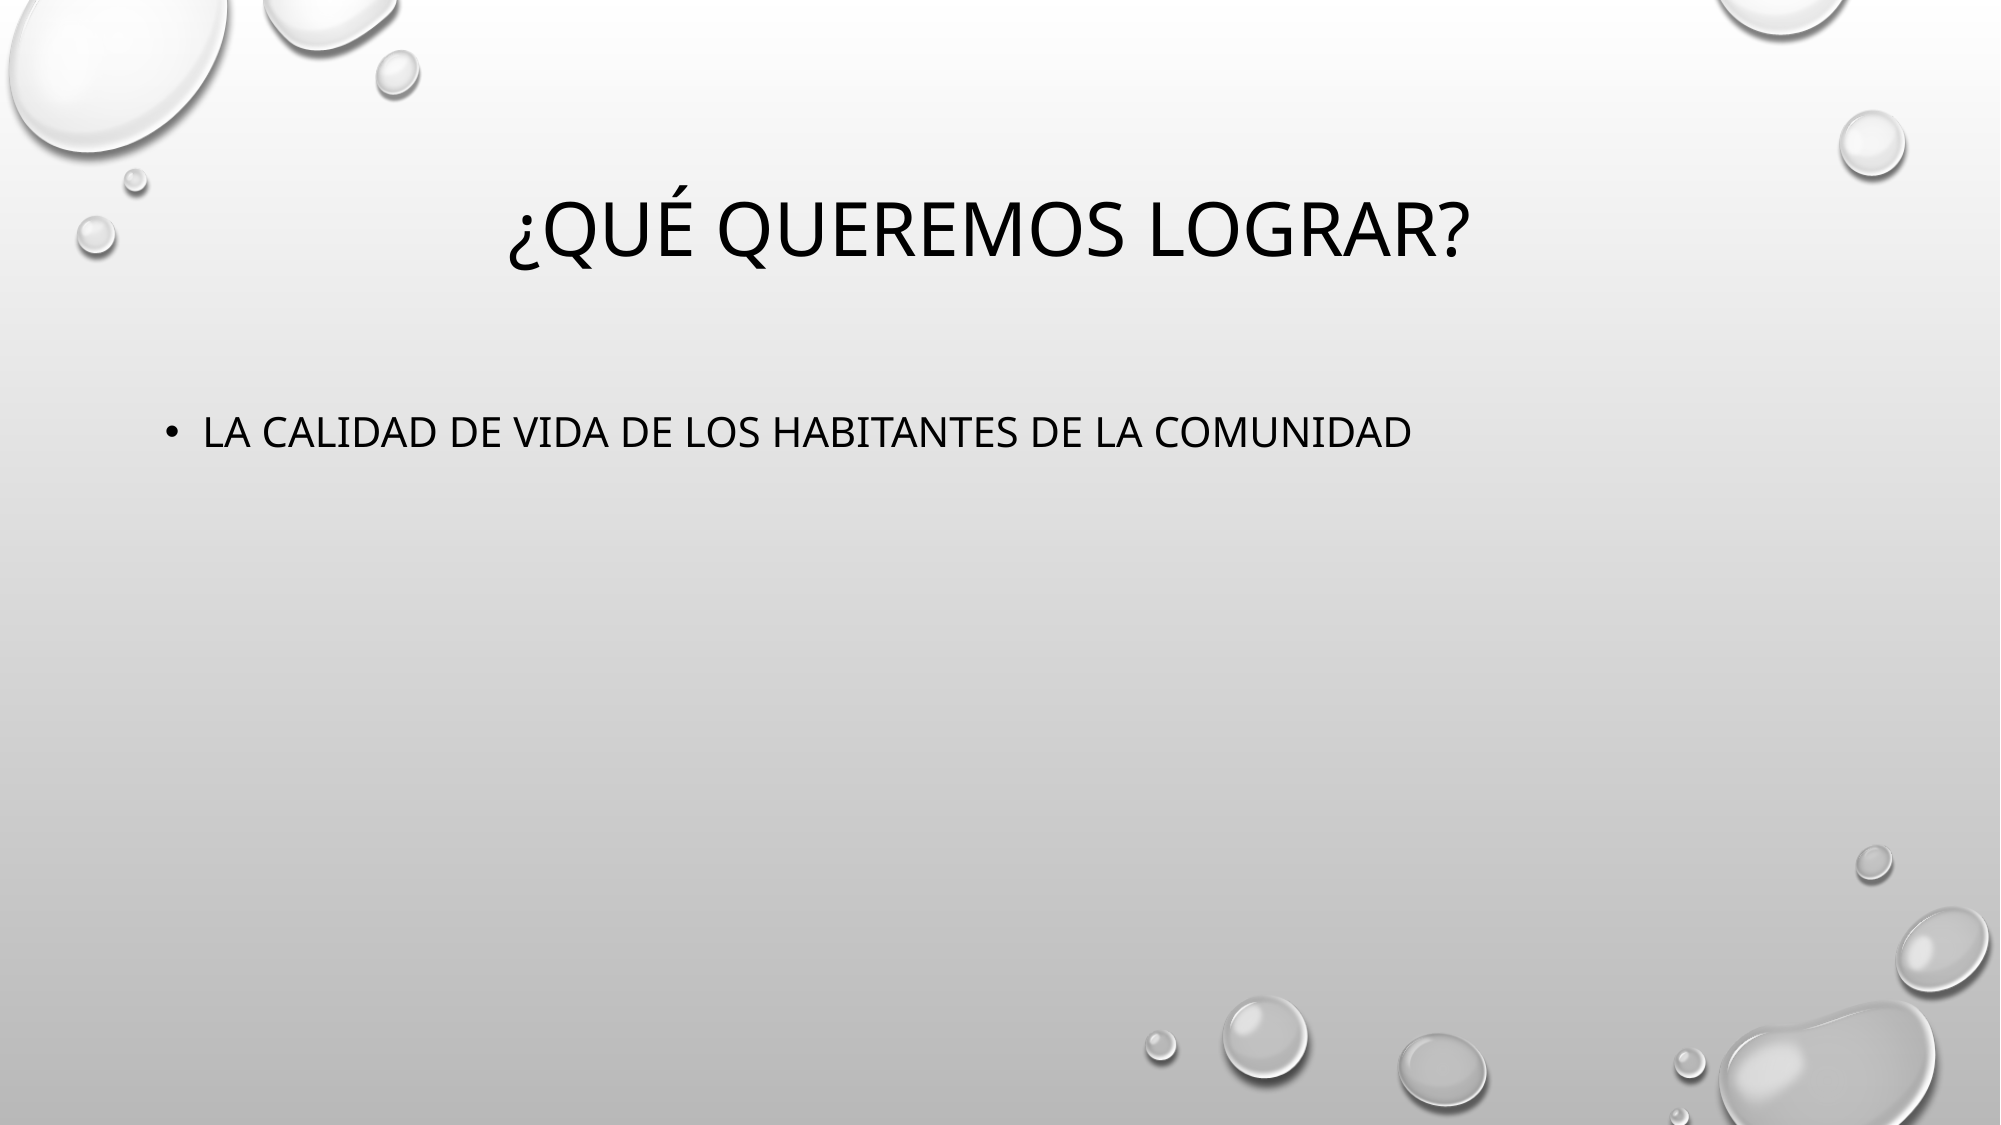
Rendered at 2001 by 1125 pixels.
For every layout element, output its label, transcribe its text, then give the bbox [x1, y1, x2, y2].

list La calidad de vida de los habitantes de la comunidad [149, 388, 1850, 950]
title ¿Qué queremos lograr? [149, 101, 1851, 364]
